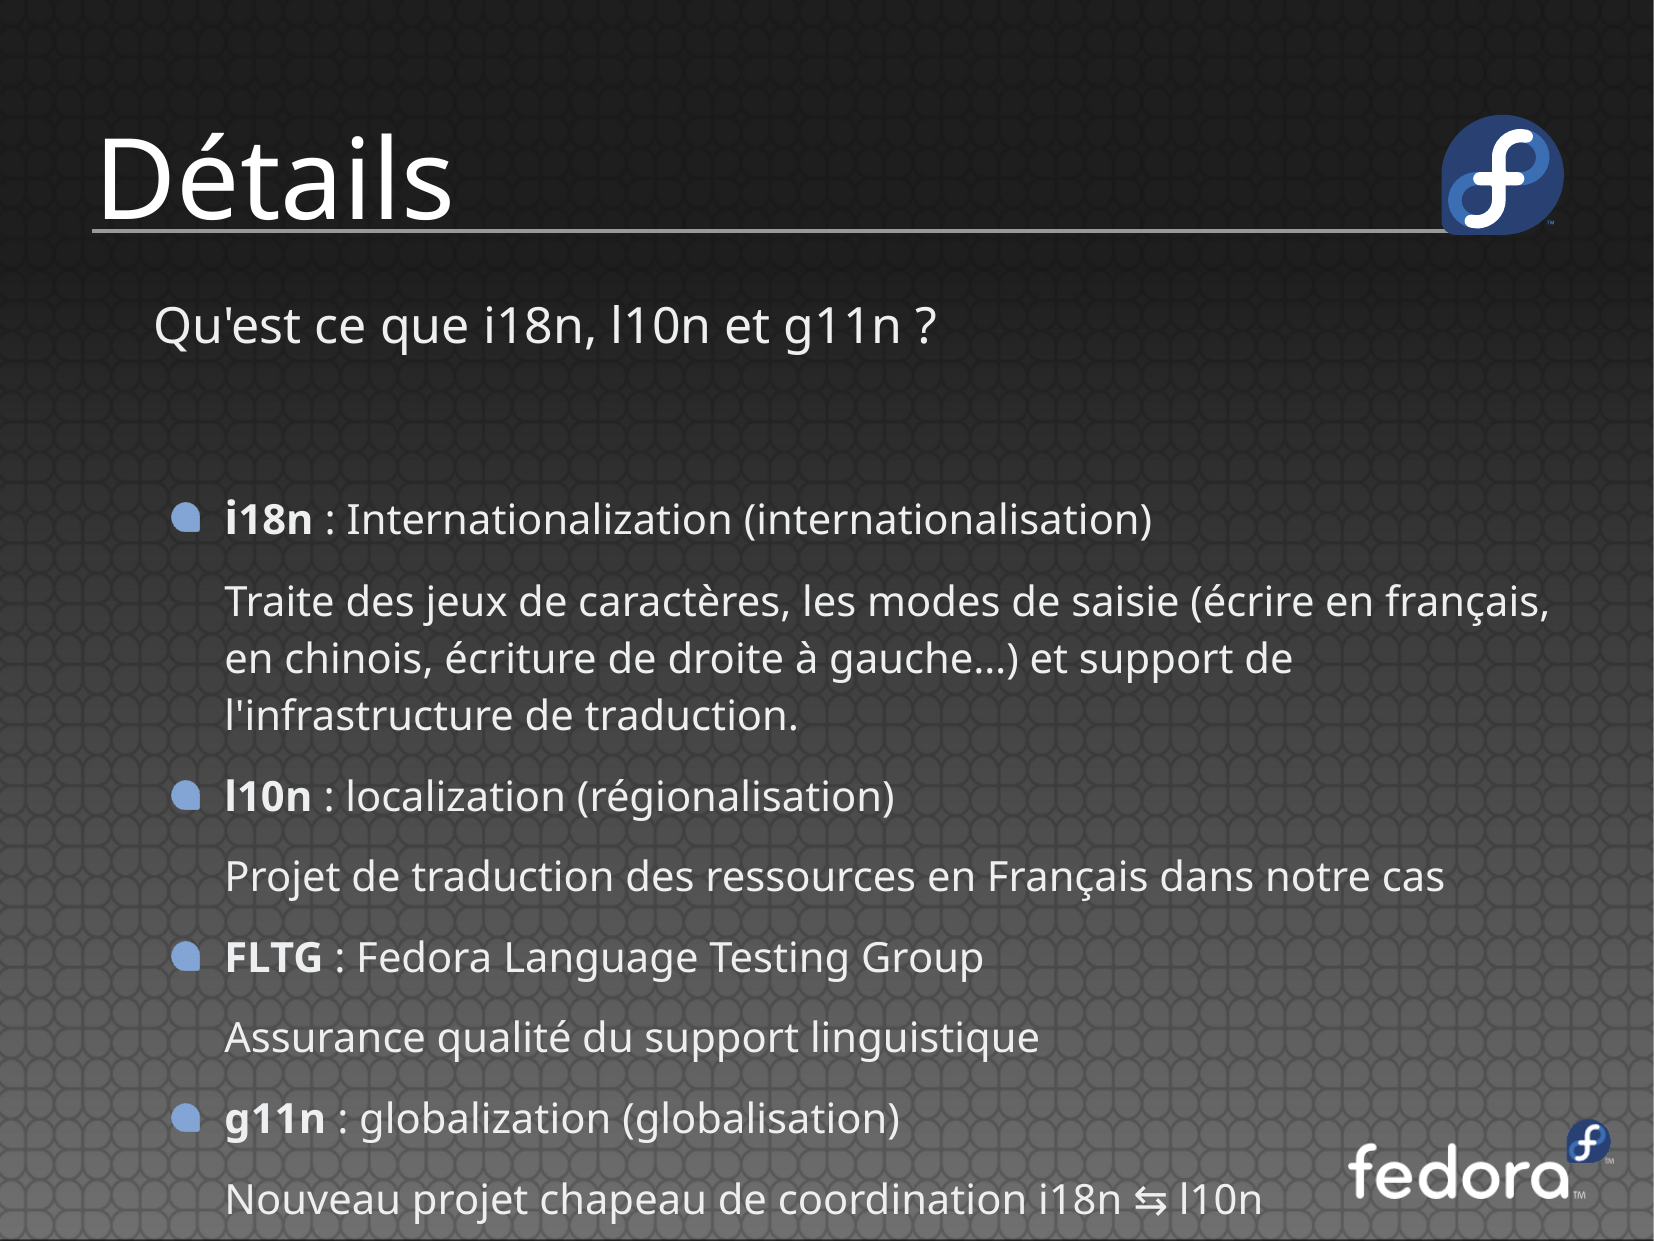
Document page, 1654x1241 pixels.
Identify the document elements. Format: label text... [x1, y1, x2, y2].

picture [0, 0, 1654, 1241]
list Qu'est ce que i18n, l10n et g11n ? i18n : Internationalization (internationalisation) Traite des jeux de caractères, les modes de saisie (écrire en français, en chinois, écriture de droite à gauche…) et support de l'infrastructure de traduction. l10n : localization (régionalisation) Projet de traduction des ressources en Français dans notre cas FLTG : Fedora Language Testing Group Assurance qualité du support linguistique g11n : globalization (globalisation) Nouveau projet chapeau de coordination i18n ⇆ l10n [82, 290, 1571, 1179]
title Détails [94, 100, 1426, 251]
